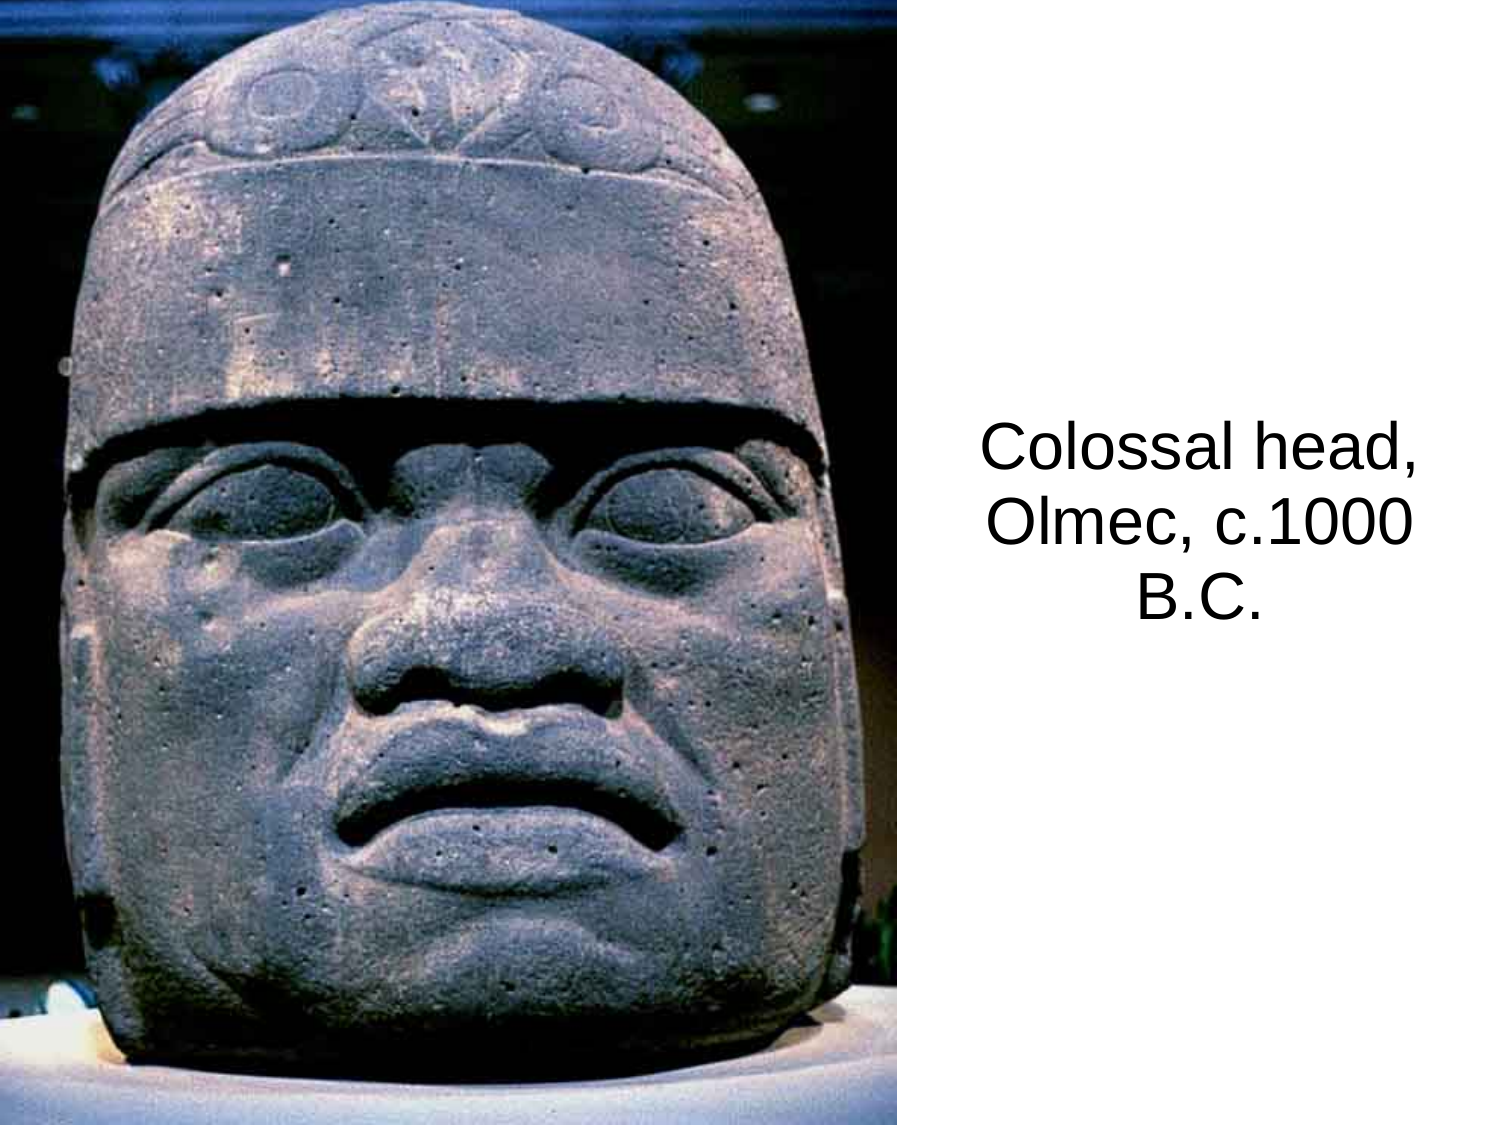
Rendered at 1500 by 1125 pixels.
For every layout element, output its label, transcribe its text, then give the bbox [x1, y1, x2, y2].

picture [0, 0, 897, 1125]
title Colossal head, Olmec, c.1000 B.C. [924, 24, 1476, 1018]
